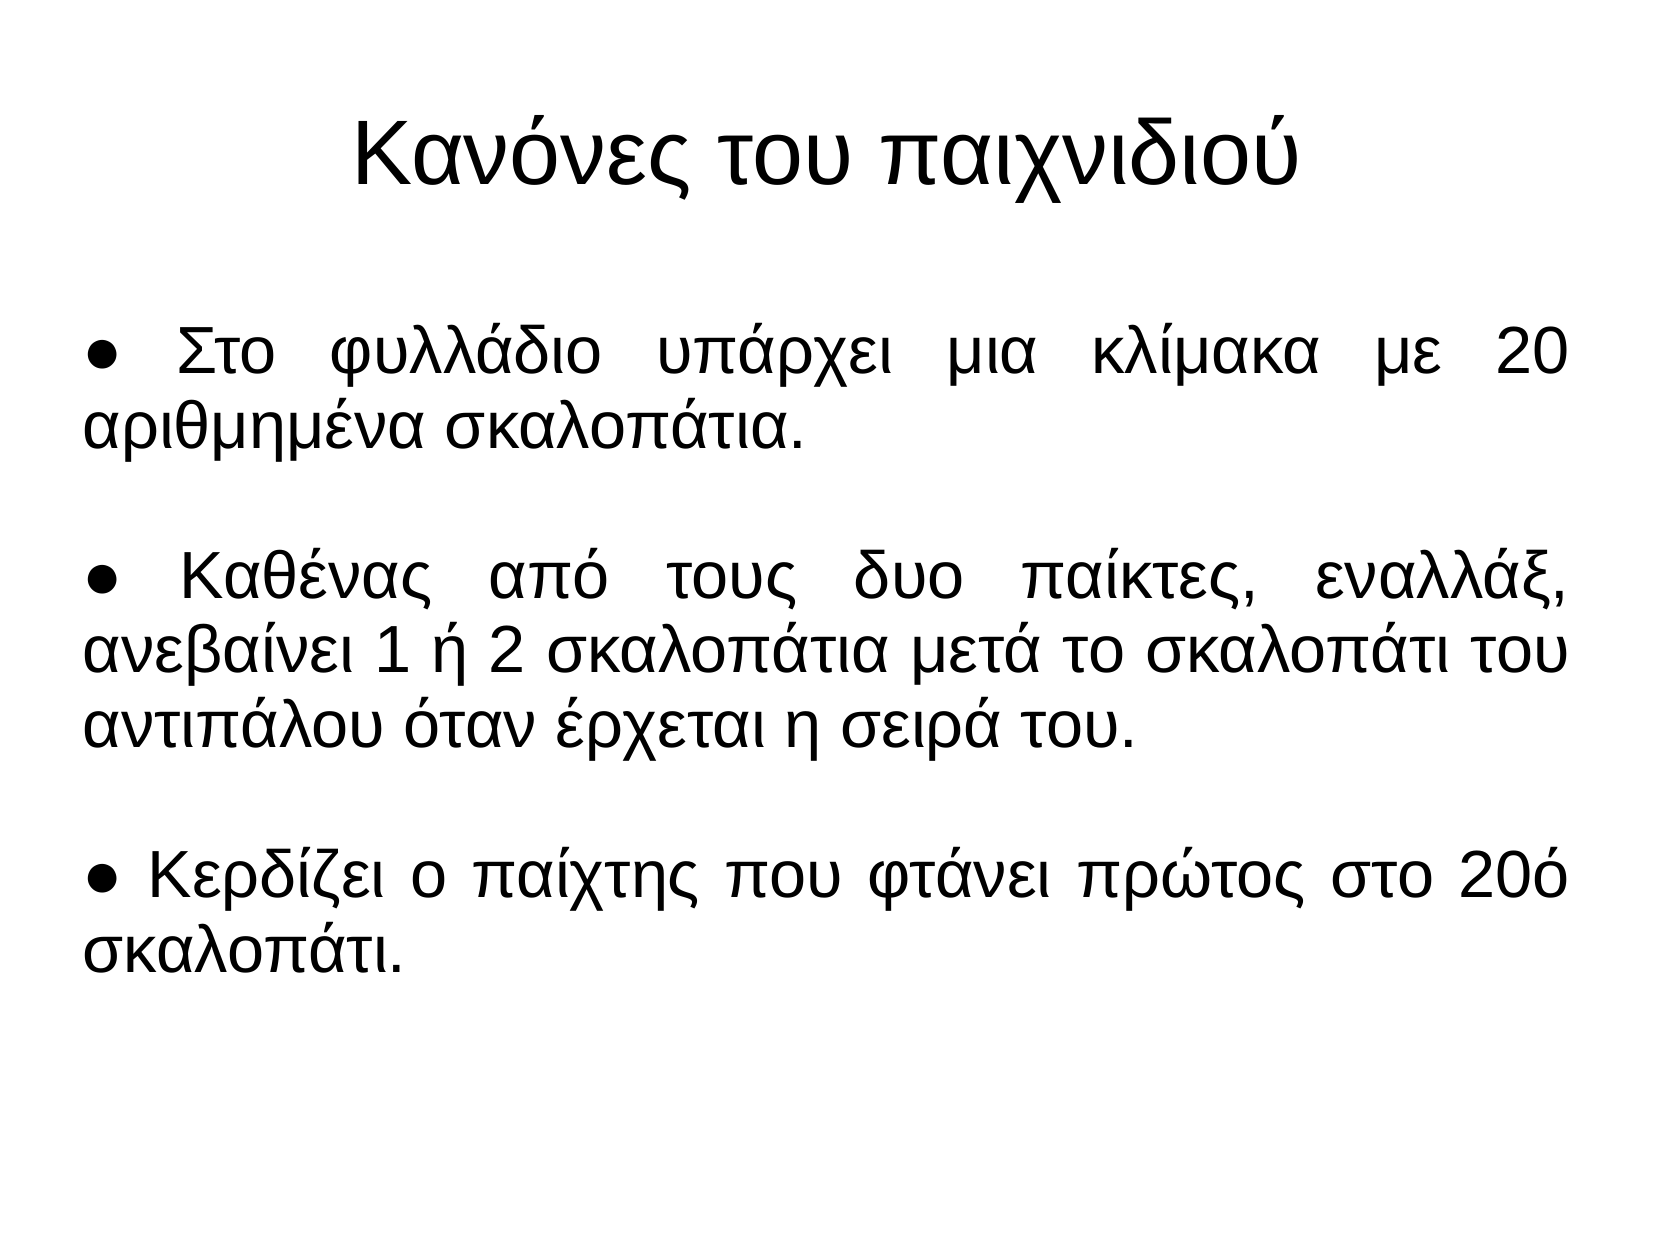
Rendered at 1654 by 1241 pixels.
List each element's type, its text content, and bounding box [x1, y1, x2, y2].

subtitle ● Στο φυλλάδιο υπάρχει μια κλίμακα με 20 αριθμημένα σκαλοπάτια. ● Καθένας από τους δυο παίκτες, εναλλάξ, ανεβαίνει 1 ή 2 σκαλοπάτια μετά το σκαλοπάτι του αντιπάλου όταν έρχεται η σειρά του. ● Κερδίζει ο παίχτης που φτάνει πρώτος στο 20ό σκαλοπάτι. [82, 238, 1571, 1062]
title Κανόνες του παιχνιδιού [82, 49, 1571, 238]
